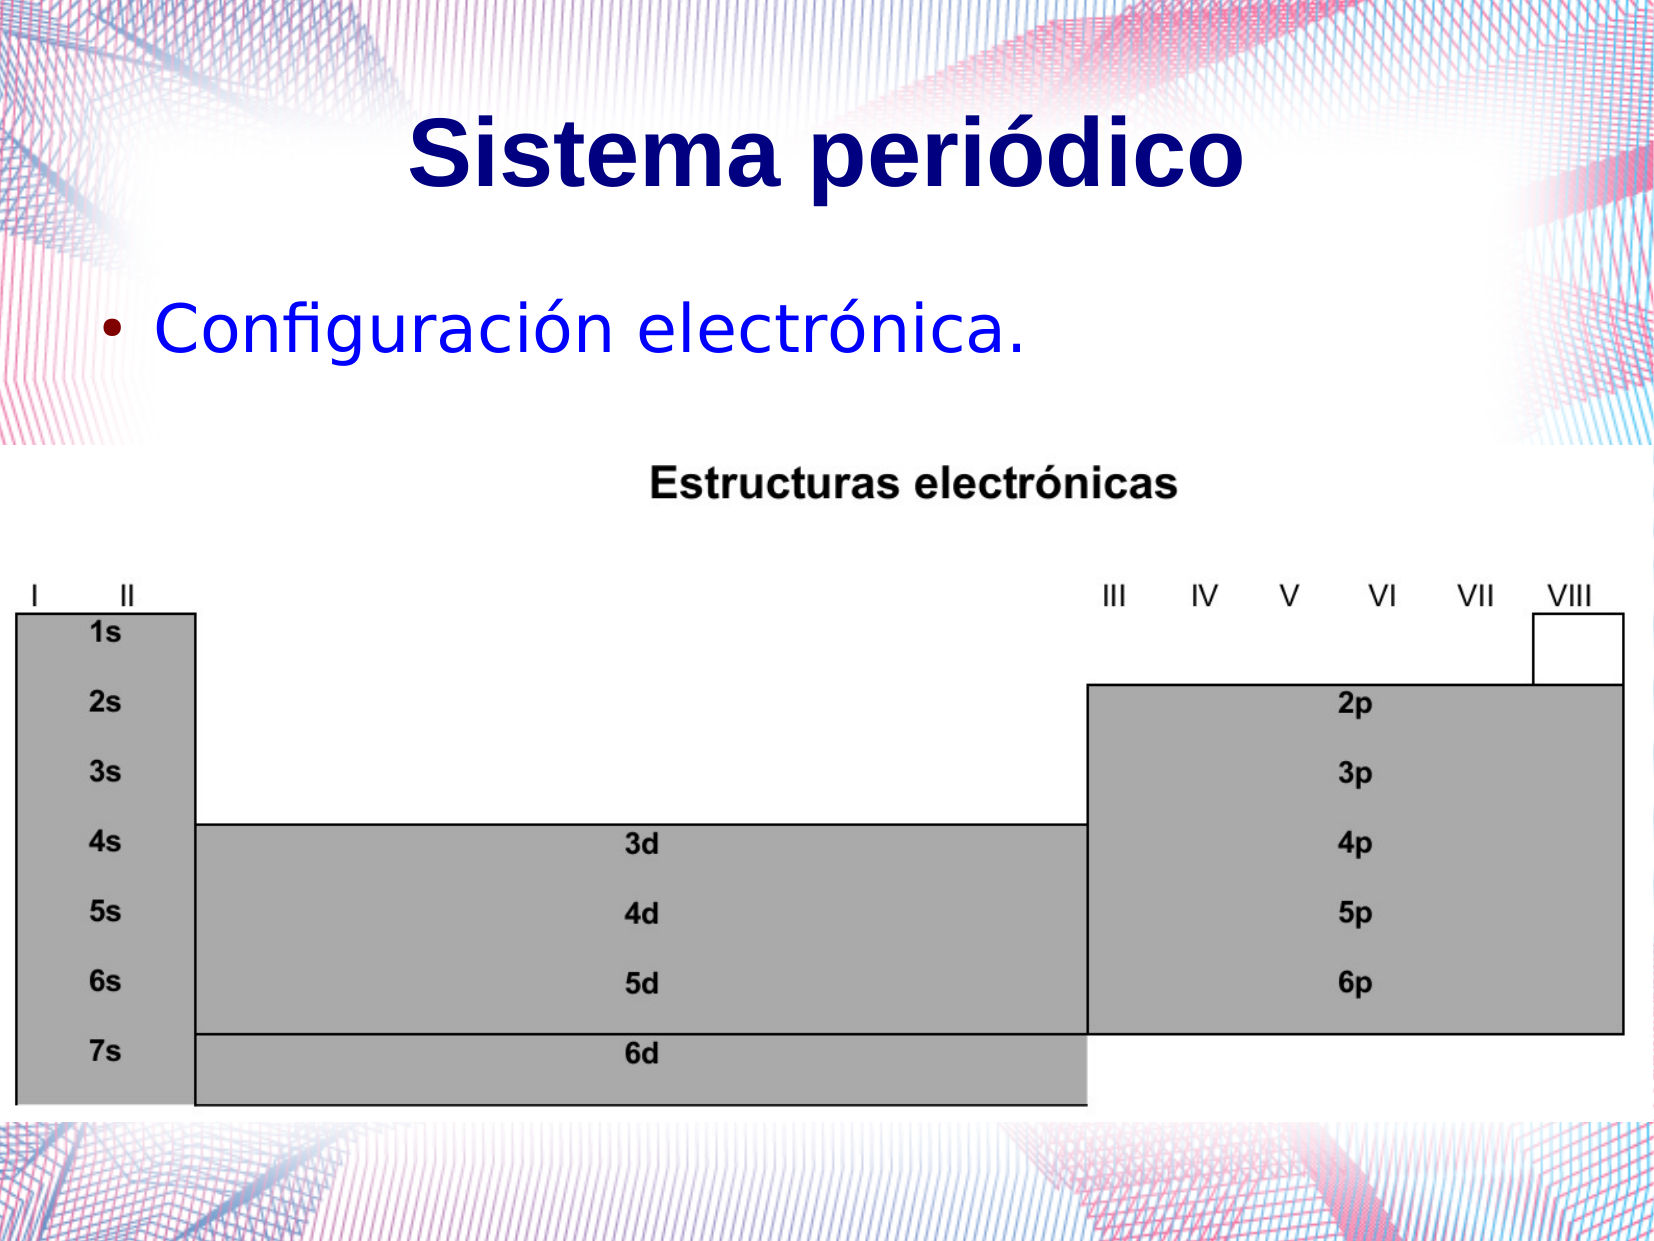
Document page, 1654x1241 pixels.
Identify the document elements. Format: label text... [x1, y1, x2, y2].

title Sistema periódico [82, 49, 1571, 257]
list Configuración electrónica. [82, 290, 1565, 384]
picture [0, 0, 1654, 1241]
